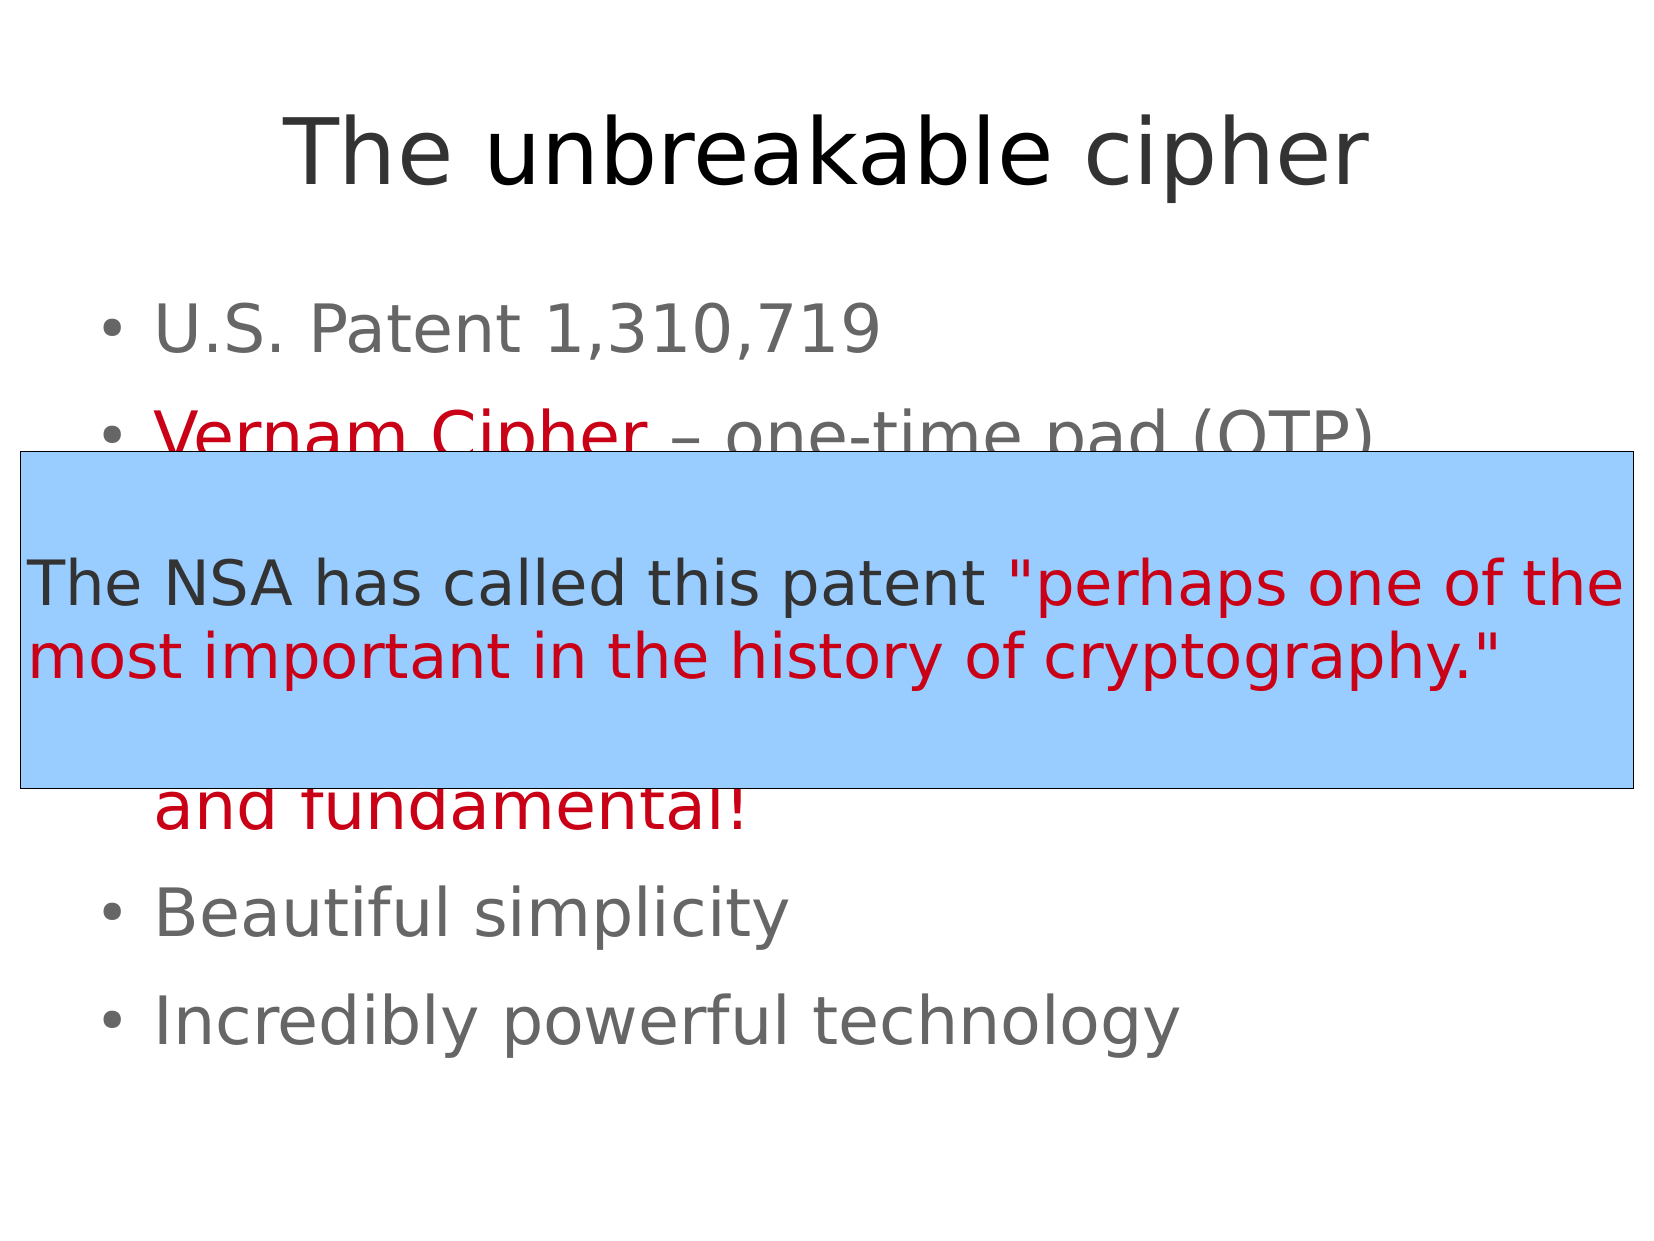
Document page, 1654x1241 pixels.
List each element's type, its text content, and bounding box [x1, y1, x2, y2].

list U.S. Patent 1,310,719 Vernam Cipher – one-time pad (OTP) Mauborgne co-invented—thought of randomness Shannon proved it is both unbreakable and fundamental! Beautiful simplicity Incredibly powerful technology [82, 290, 1571, 451]
text_box The NSA has called this patent "perhaps one of the most important in the history of cryptography." [20, 451, 1634, 789]
list U.S. Patent 1,310,719 Vernam Cipher – one-time pad (OTP) Mauborgne co-invented—thought of randomness Shannon proved it is both unbreakable and fundamental! Beautiful simplicity Incredibly powerful technology [82, 789, 1571, 1109]
title The unbreakable cipher [82, 56, 1571, 250]
